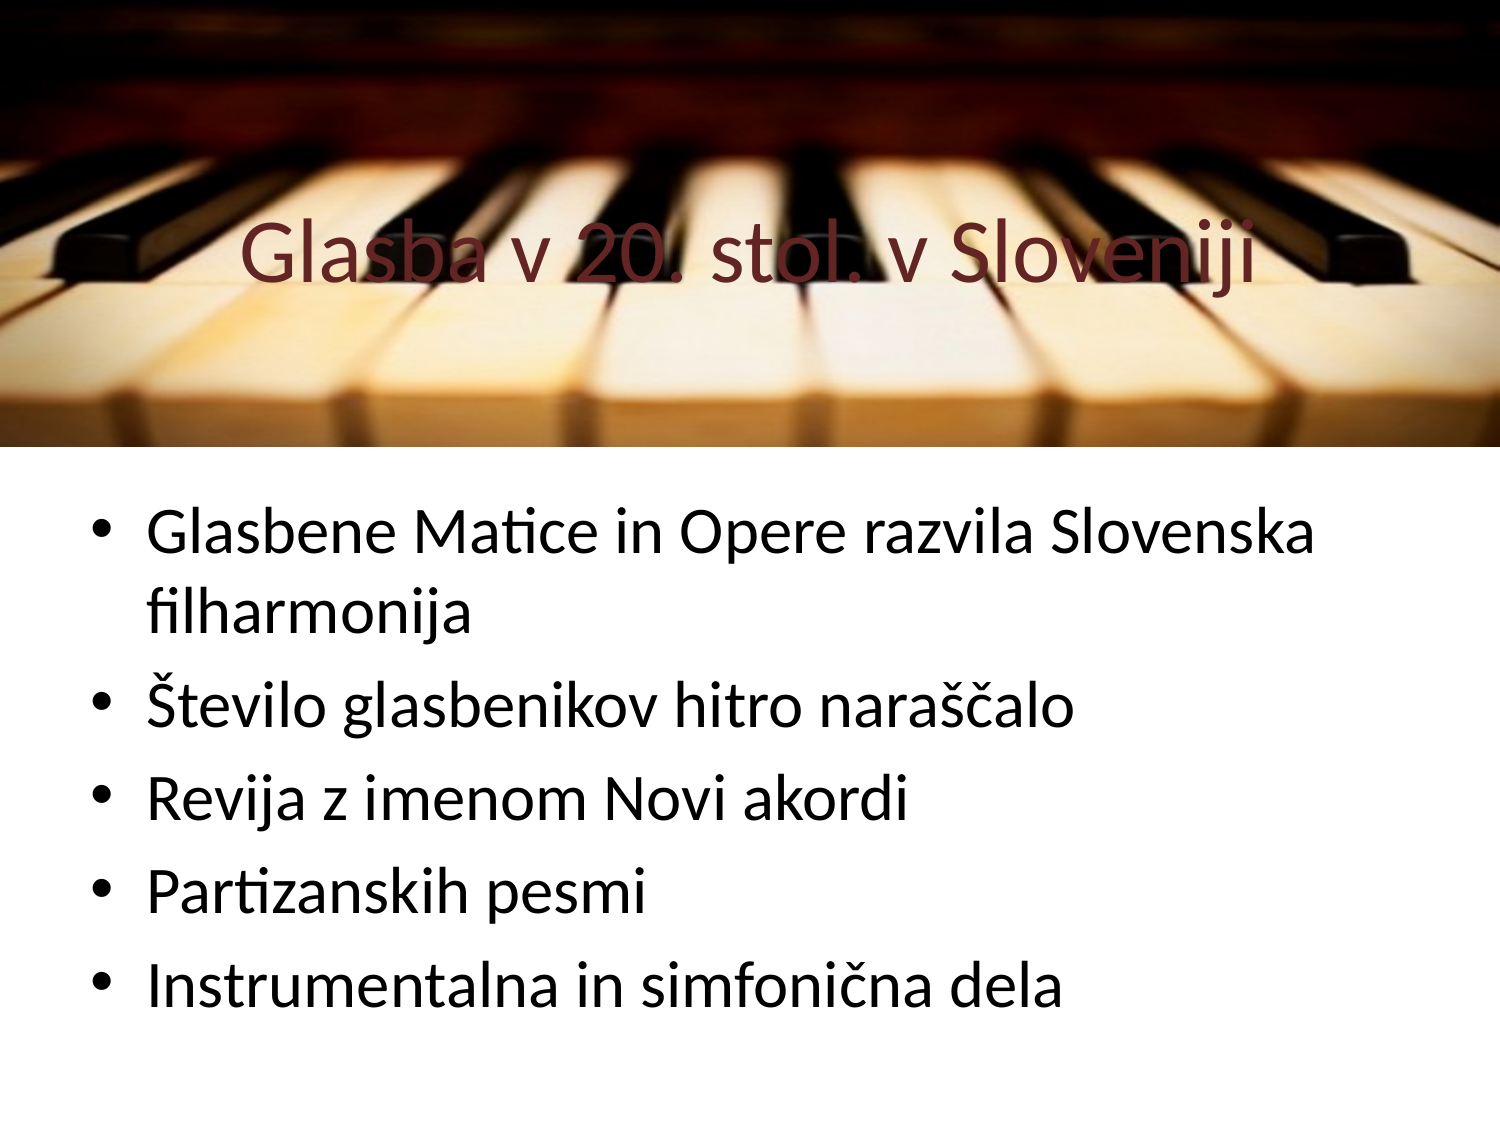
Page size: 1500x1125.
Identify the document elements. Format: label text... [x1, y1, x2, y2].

picture [0, 0, 1500, 448]
title Glasba v 20. stol. v Sloveniji [75, 45, 1425, 448]
list Glasbene Matice in Opere razvila Slovenska filharmonija Število glasbenikov hitro naraščalo Revija z imenom Novi akordi Partizanskih pesmi Instrumentalna in simfonična dela [75, 479, 1425, 1083]
